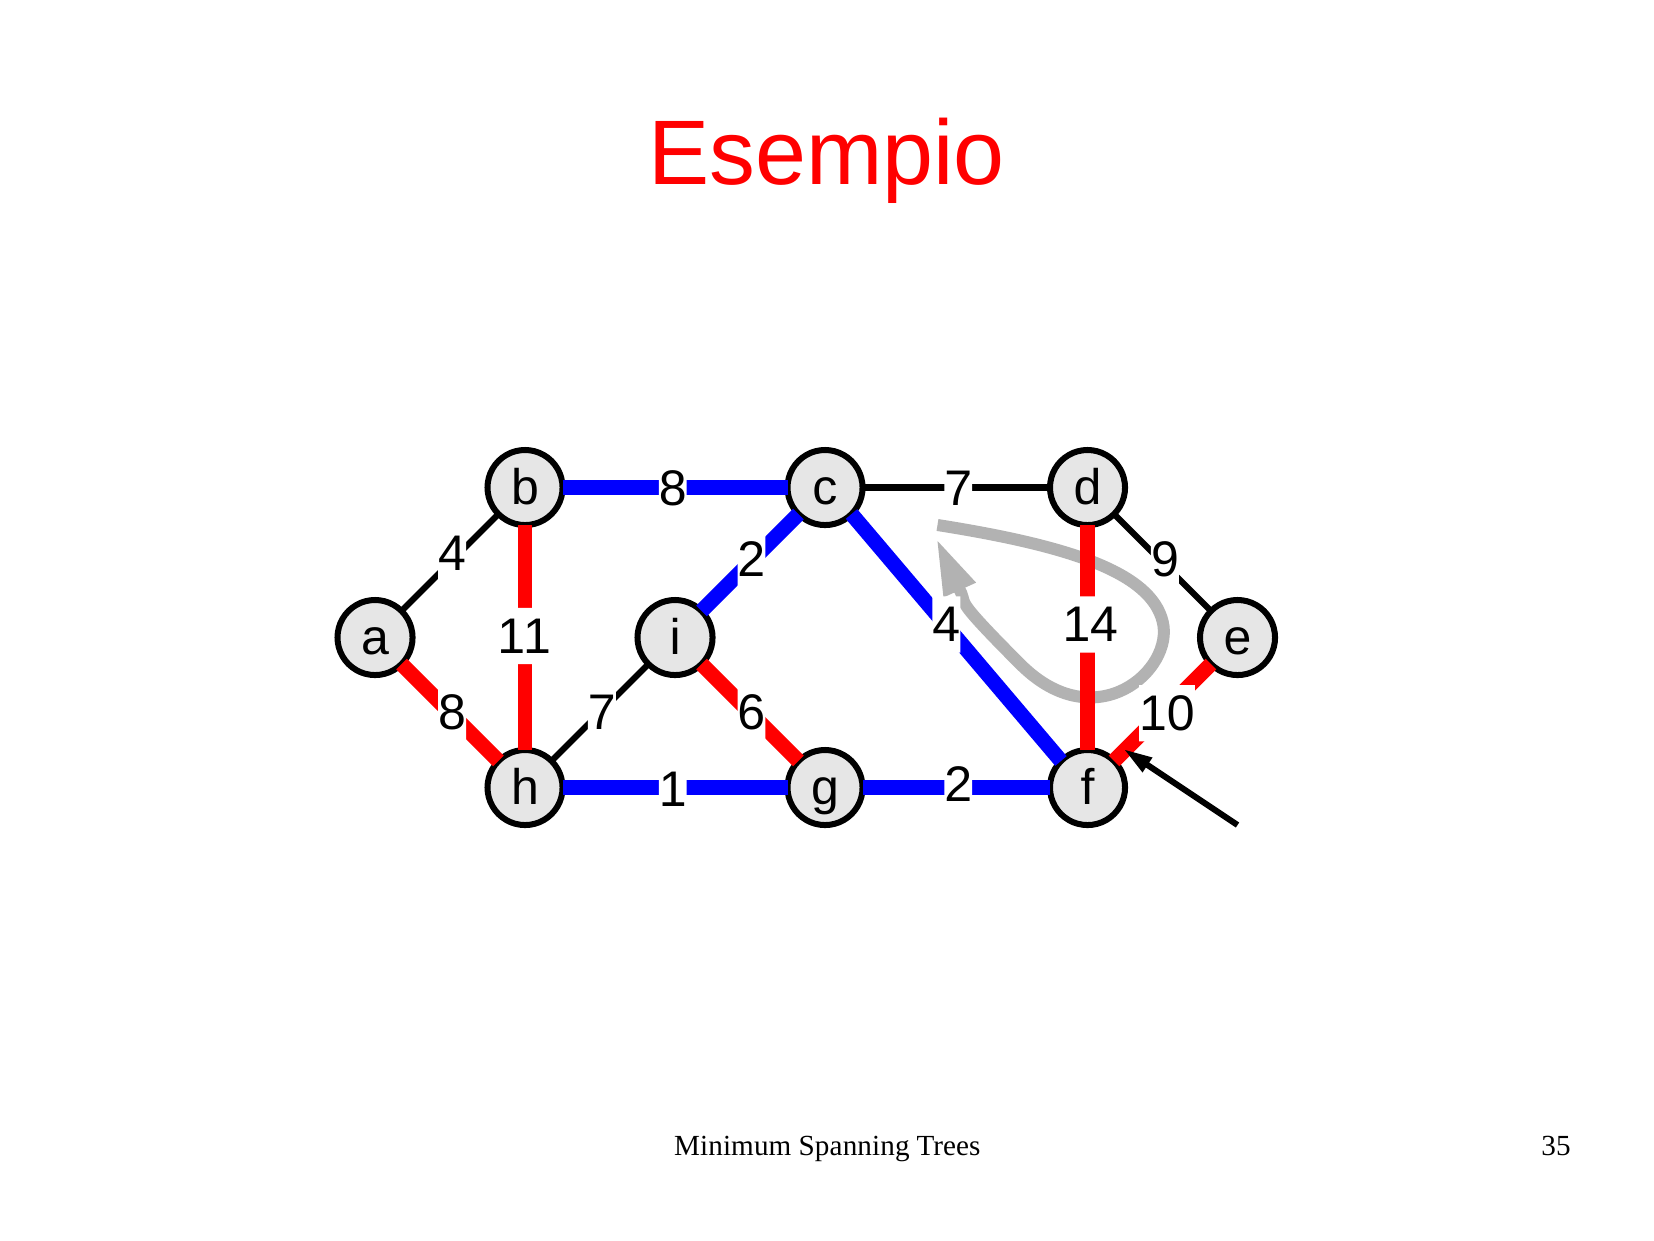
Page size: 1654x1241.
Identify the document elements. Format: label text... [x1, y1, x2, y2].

text_box 11 [497, 607, 557, 665]
text_box 6 [737, 684, 766, 742]
text_box 4 [438, 525, 467, 582]
text_box h [487, 750, 563, 826]
text_box c [788, 450, 863, 526]
text_box 8 [658, 460, 687, 517]
text_box 10 [1139, 685, 1195, 742]
text_box 7 [587, 684, 616, 742]
text_box g [788, 750, 863, 826]
title Esempio [82, 49, 1571, 257]
text_box a [337, 600, 413, 676]
text_box 8 [438, 684, 467, 741]
text_box d [1050, 450, 1126, 525]
text_box b [487, 450, 563, 525]
text_box 4 [932, 596, 961, 653]
text_box i [637, 600, 713, 676]
text_box 7 [944, 460, 973, 517]
text_box 14 [1062, 596, 1119, 653]
text_box 2 [944, 756, 973, 813]
text_box 1 [658, 761, 687, 818]
text_box e [1200, 600, 1276, 676]
text_box f [1050, 750, 1126, 826]
text_box 9 [1150, 531, 1179, 588]
text_box 2 [737, 531, 766, 588]
